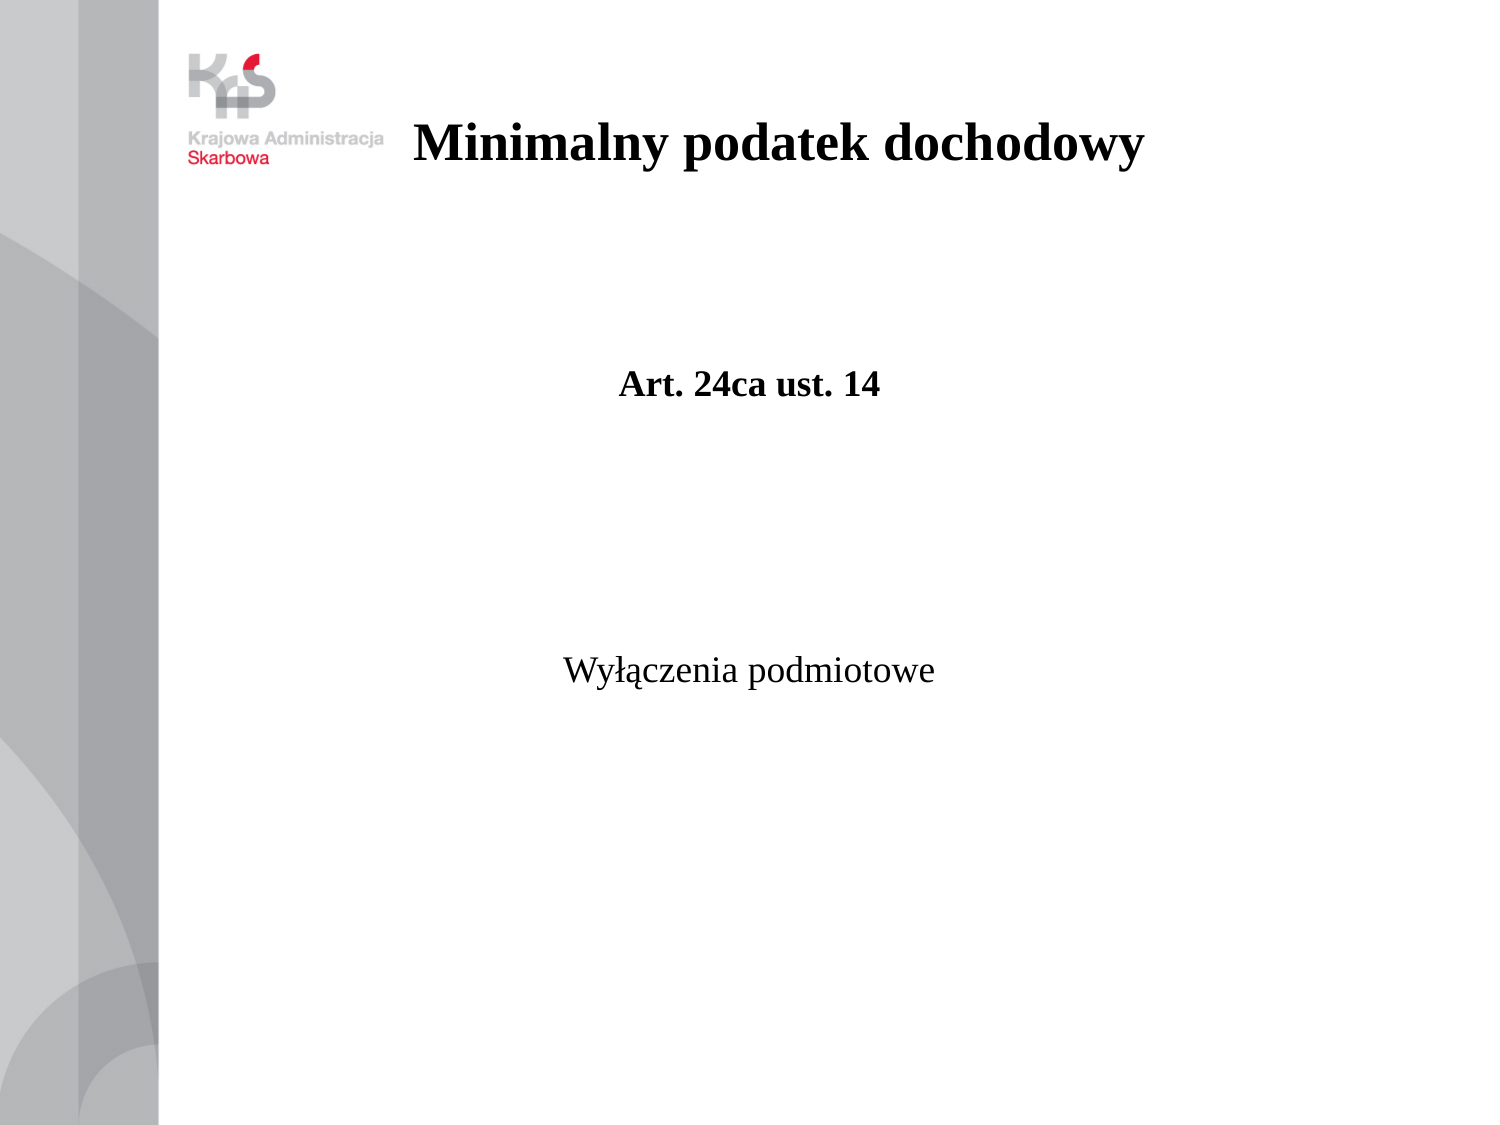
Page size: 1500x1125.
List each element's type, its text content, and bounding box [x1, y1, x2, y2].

subtitle Art. 24ca ust. 14 Wyłączenia podmiotowe [75, 263, 1424, 1005]
title Minimalny podatek dochodowy [413, 44, 1424, 232]
picture [0, 0, 1500, 1125]
